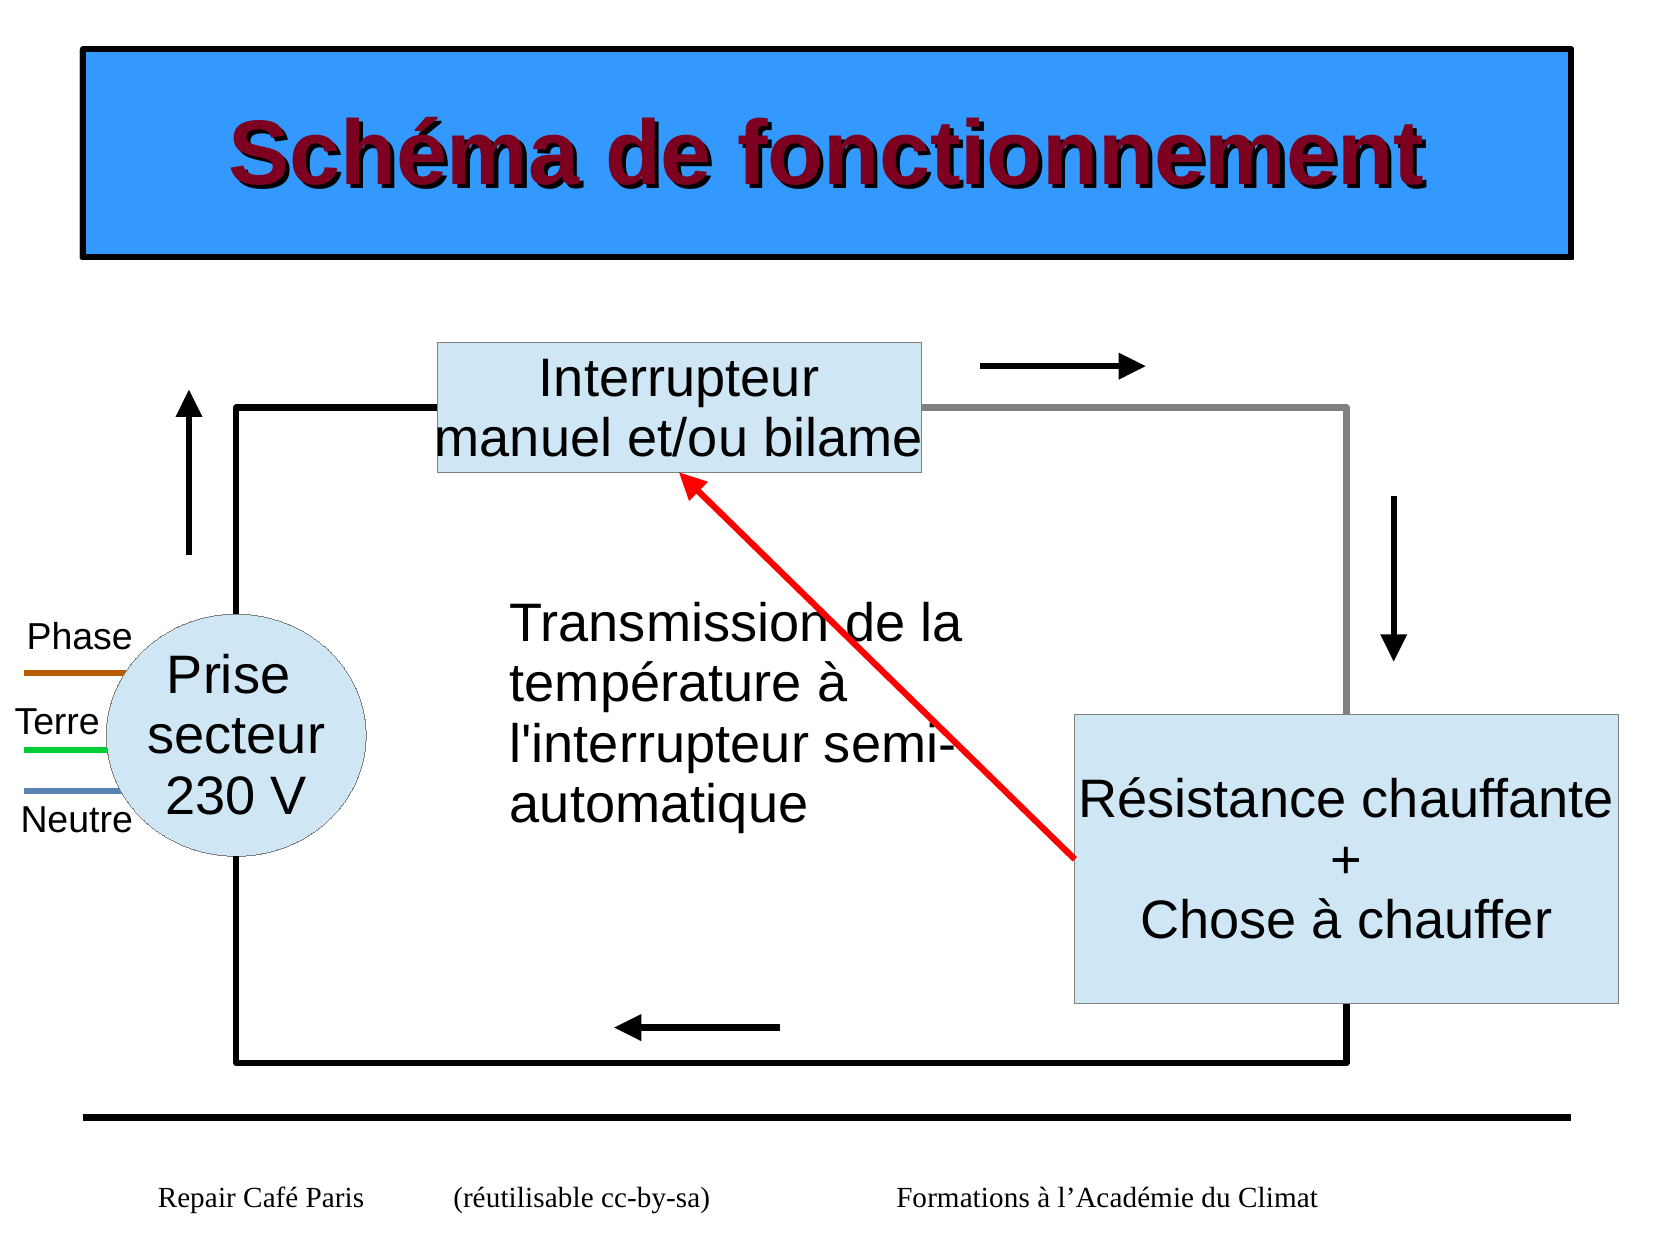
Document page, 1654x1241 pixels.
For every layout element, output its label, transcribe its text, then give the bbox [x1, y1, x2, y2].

text_box Interrupteur manuel et/ou bilame [437, 342, 922, 473]
text_box Neutre [5, 791, 148, 849]
text_box Transmission de la température à l'interrupteur semi-automatique [495, 584, 999, 842]
text_box Terre [0, 693, 115, 751]
text_box Phase [11, 608, 148, 666]
text_box Résistance chauffante + Chose à chauffer [1074, 714, 1619, 1004]
title Schéma de fonctionnement [82, 49, 1571, 257]
text_box Prise secteur 230 V [107, 614, 367, 857]
text_box Transmission de la température à l'interrupteur semi-automatique [799, 584, 999, 779]
